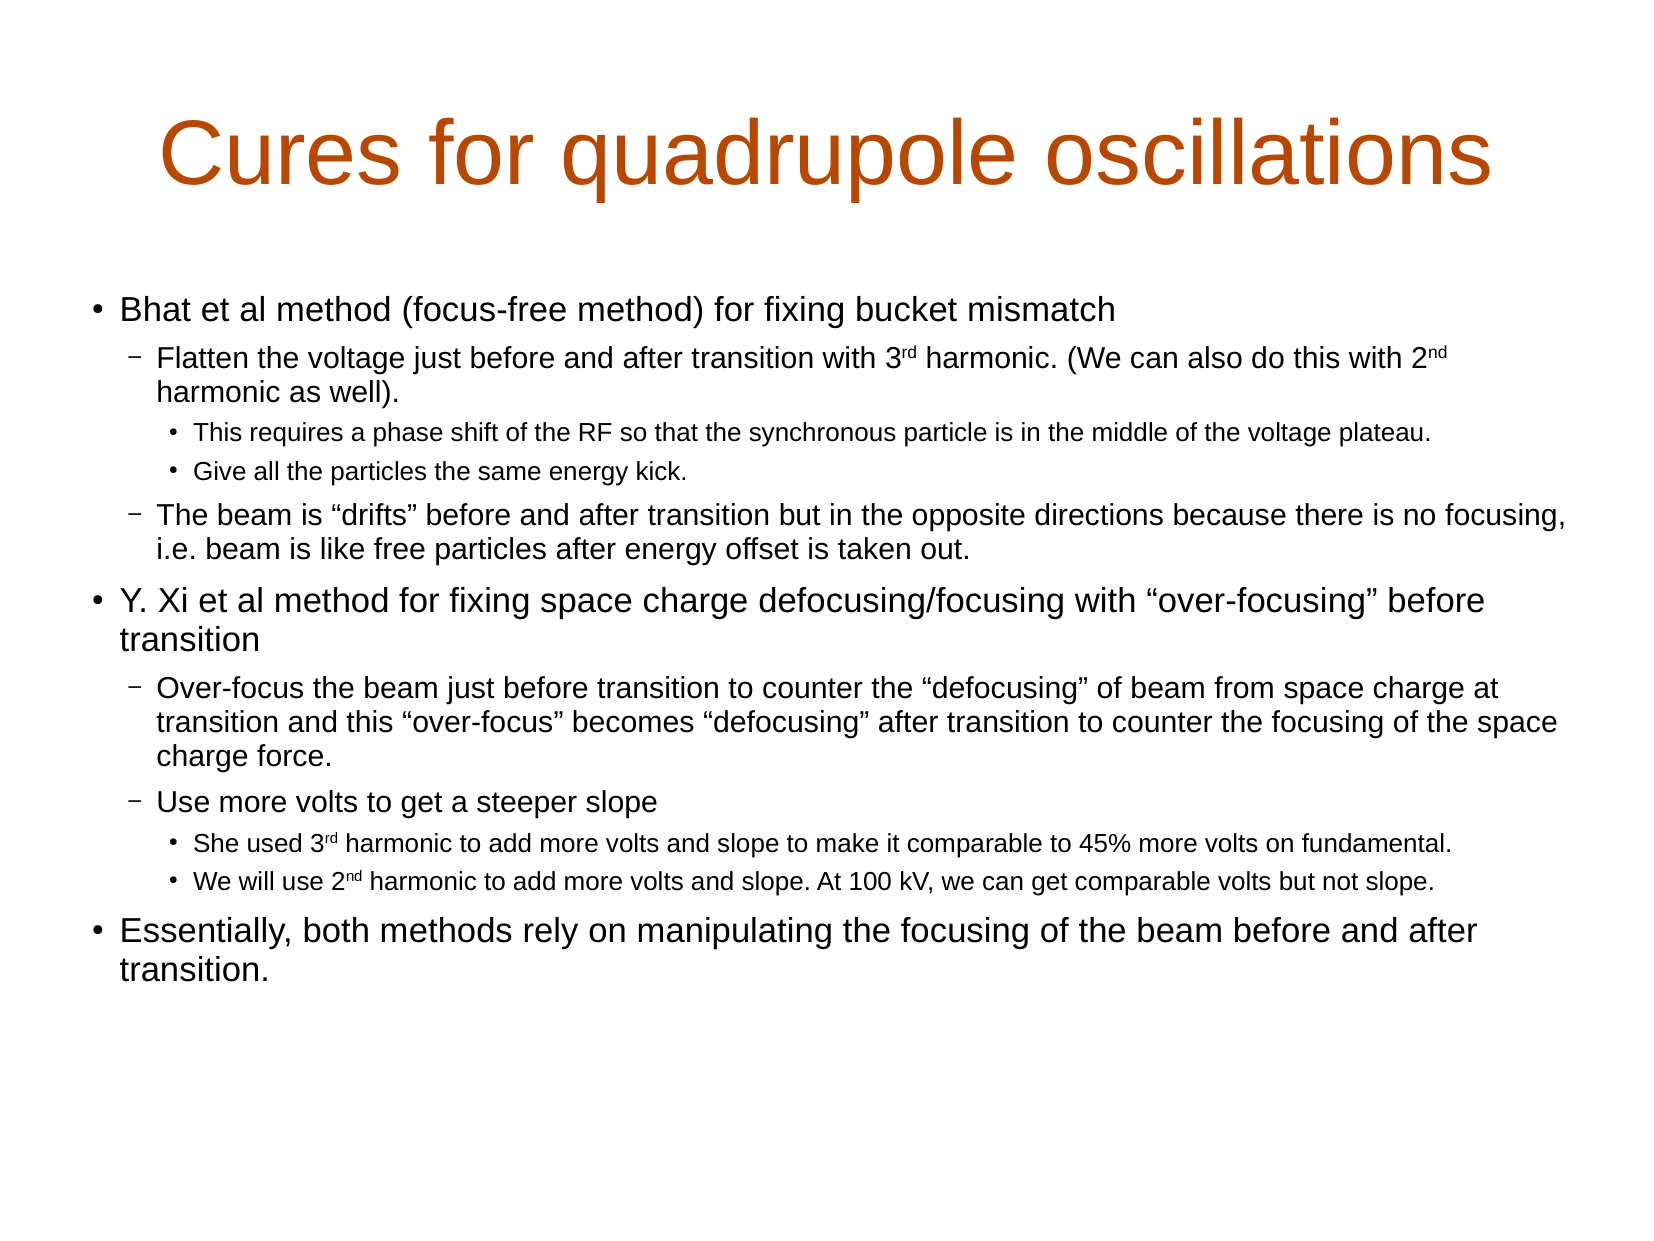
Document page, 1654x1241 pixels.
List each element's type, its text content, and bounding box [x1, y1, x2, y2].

list Bhat et al method (focus-free method) for fixing bucket mismatch Flatten the voltage just before and after transition with 3rd harmonic. (We can also do this with 2nd harmonic as well). This requires a phase shift of the RF so that the synchronous particle is in the middle of the voltage plateau. Give all the particles the same energy kick. The beam is “drifts” before and after transition but in the opposite directions because there is no focusing, i.e. beam is like free particles after energy offset is taken out. Y. Xi et al method for fixing space charge defocusing/focusing with “over-focusing” before transition Over-focus the beam just before transition to counter the “defocusing” of beam from space charge at transition and this “over-focus” becomes “defocusing” after transition to counter the focusing of the space charge force. Use more volts to get a steeper slope She used 3rd harmonic to add more volts and slope to make it comparable to 45% more volts on fundamental. We will use 2nd harmonic to add more volts and slope. At 100 kV, we can get comparable volts but not slope. Essentially, both methods rely on manipulating the focusing of the beam before and after transition. [82, 290, 1571, 1010]
title Cures for quadrupole oscillations [82, 49, 1571, 257]
